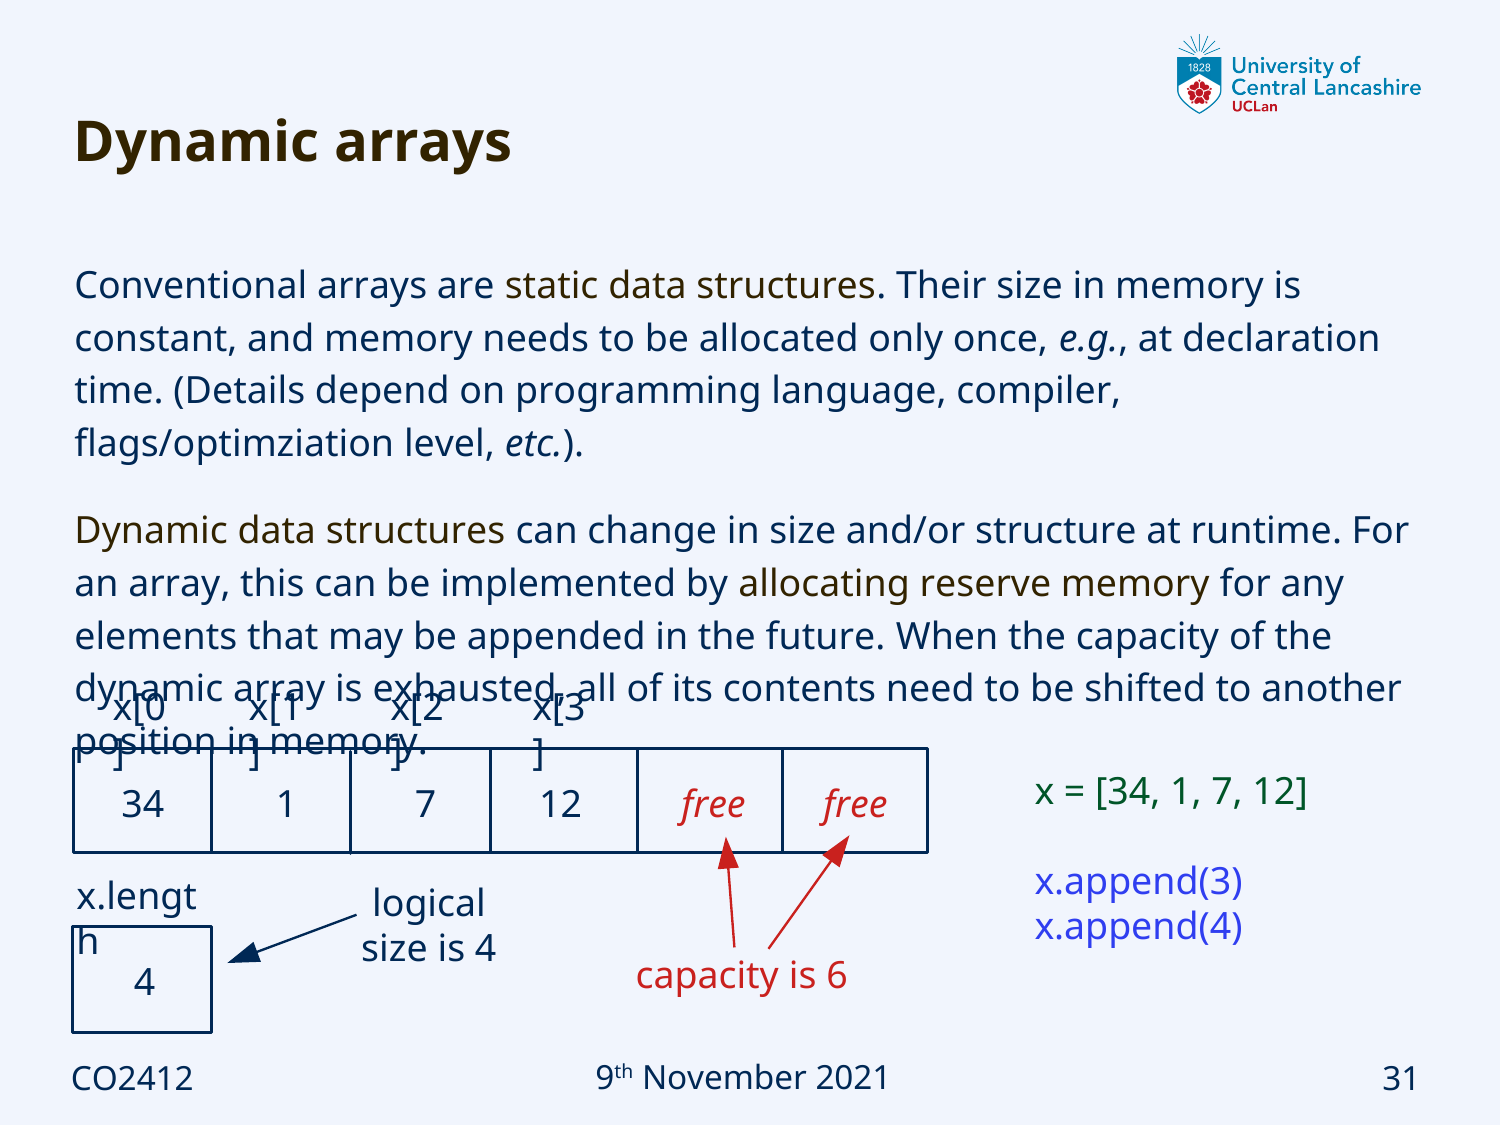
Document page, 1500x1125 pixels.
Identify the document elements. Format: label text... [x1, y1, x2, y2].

text_box x = [34, 1, 7, 12] x.append(3) x.append(4) [1019, 759, 1452, 955]
text_box x[2] [375, 676, 471, 736]
text_box 7 [372, 772, 479, 833]
text_box x.length [61, 864, 233, 925]
text_box Conventional arrays are static data structures. Their size in memory is constant, and memory needs to be allocated only once, e.g., at declaration time. (Details depend on programming language, compiler, flags/optimziation level, etc.). Dynamic data structures can change in size and/or structure at runtime. For an array, this can be implemented by allocating reserve memory for any elements that may be appended in the future. When the capacity of the dynamic array is exhausted, all of its contents need to be shifted to another position in memory. [59, 246, 1441, 665]
text_box logical size is 4 [324, 872, 534, 977]
text_box x[1] [233, 676, 329, 736]
text_box free [657, 772, 771, 833]
text_box x[3] [517, 676, 613, 736]
text_box 4 [91, 950, 198, 1011]
picture [1177, 34, 1421, 93]
text_box capacity is 6 [558, 943, 925, 1004]
title Dynamic arrays [58, 93, 1475, 186]
text_box x[0] [98, 676, 193, 736]
text_box 1 [233, 772, 340, 833]
text_box 34 [90, 772, 196, 833]
text_box free [799, 772, 912, 833]
text_box 12 [508, 772, 614, 833]
